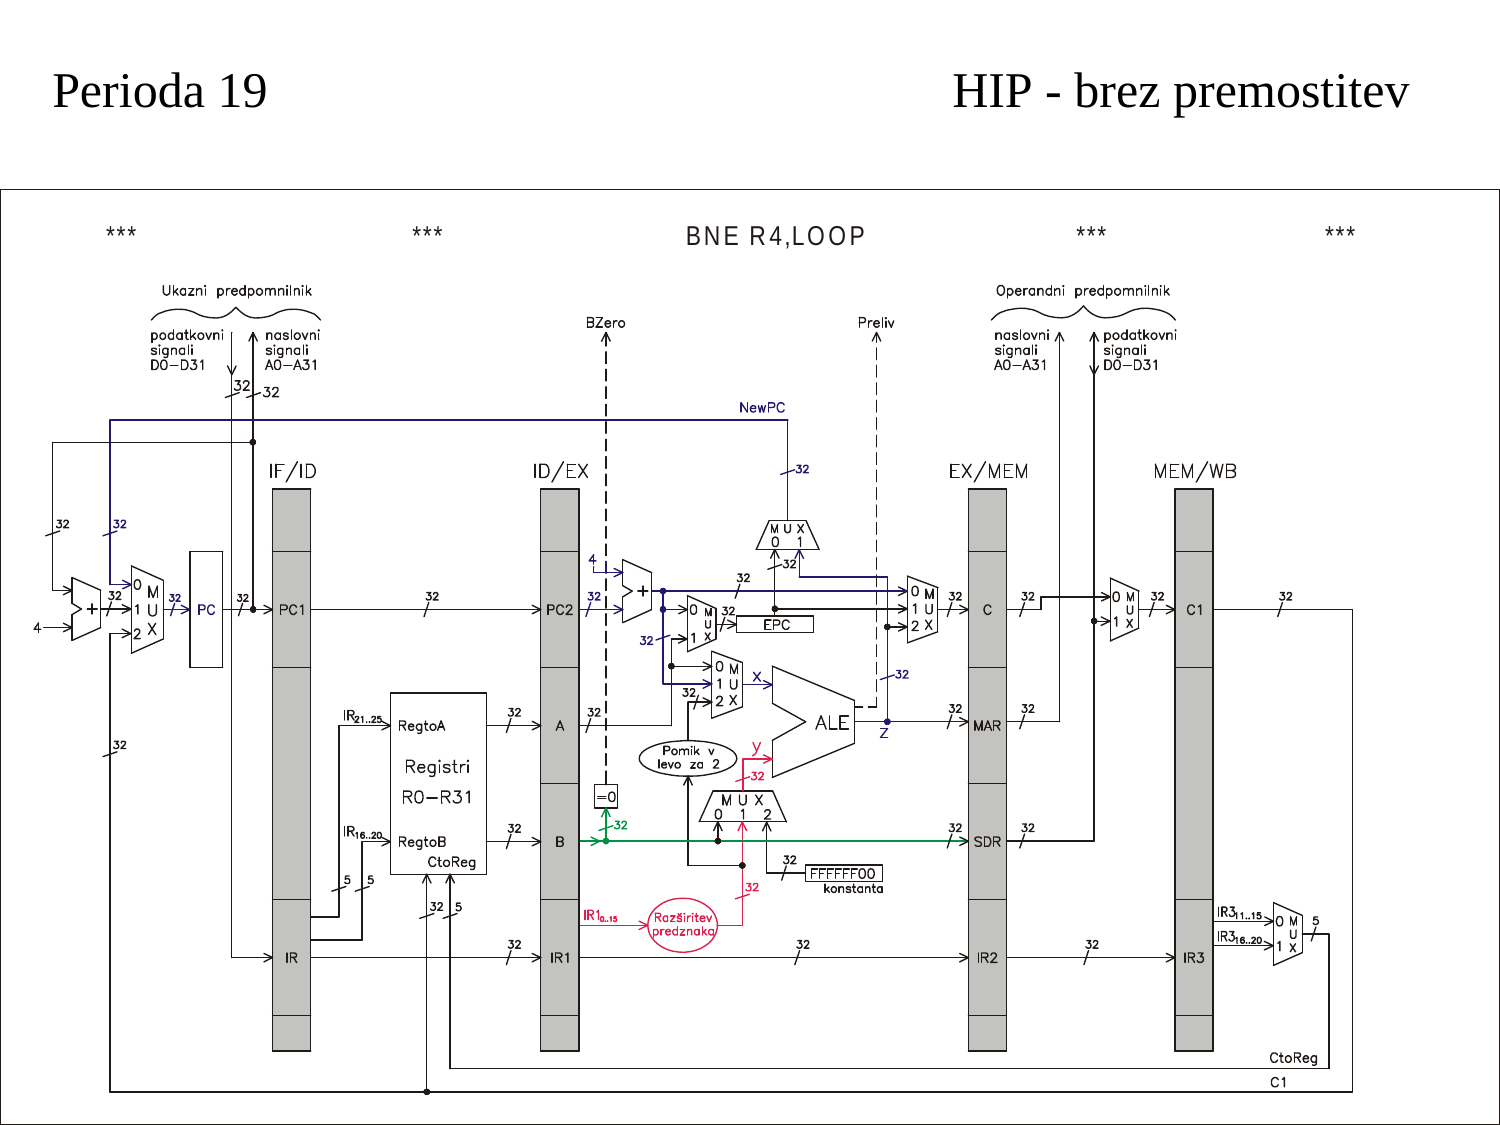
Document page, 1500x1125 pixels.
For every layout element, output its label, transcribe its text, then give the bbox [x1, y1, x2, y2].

picture [0, 188, 1500, 1125]
text_box Perioda 19 HIP - brez premostitev [37, 49, 1476, 126]
